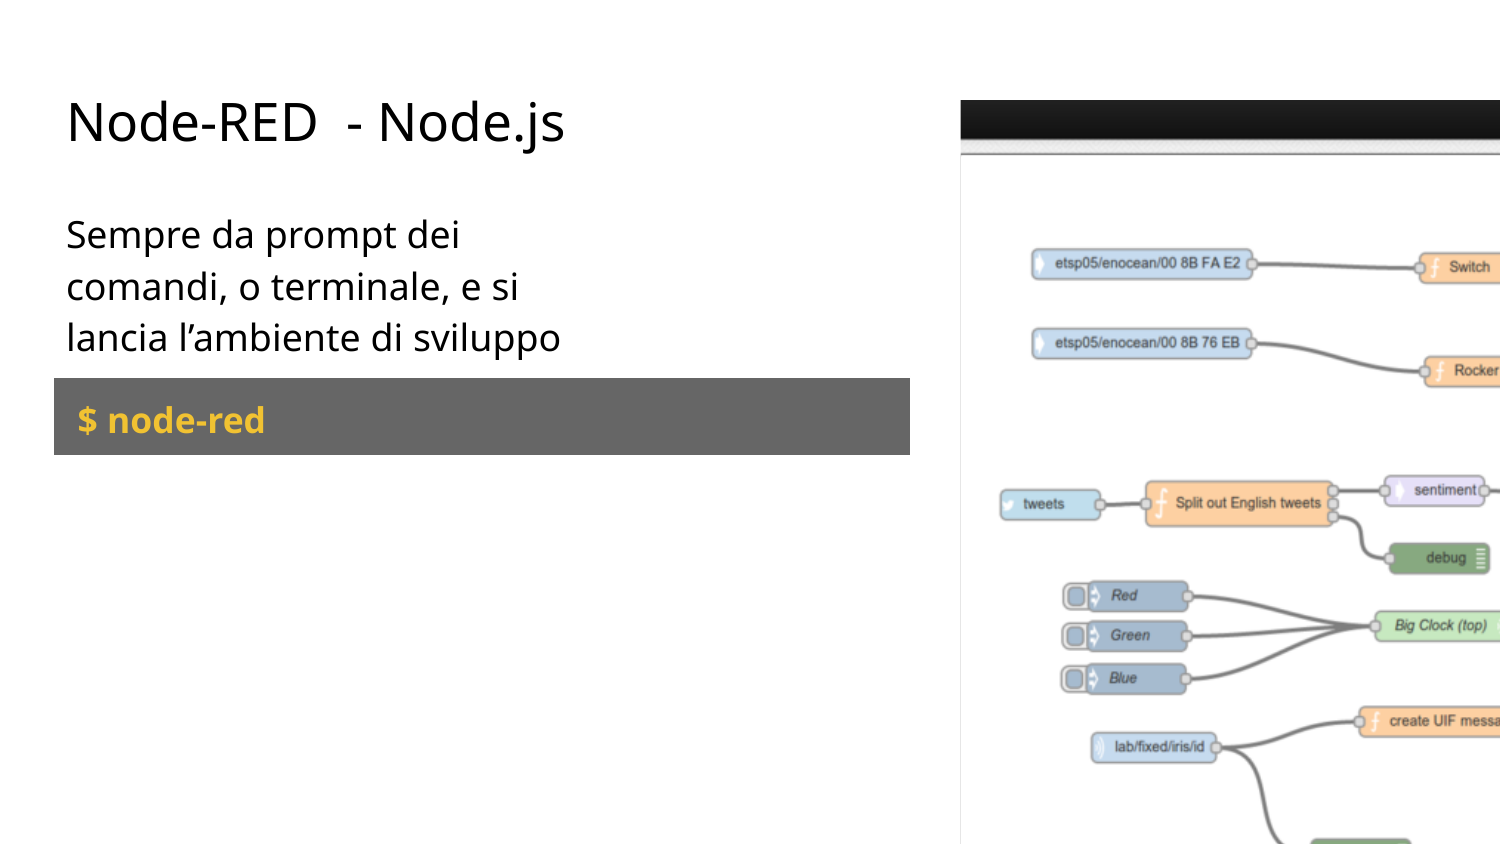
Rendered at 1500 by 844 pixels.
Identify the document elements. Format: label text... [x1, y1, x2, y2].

picture [960, 100, 1500, 844]
list Sempre da prompt dei comandi, o terminale, e si lancia l’ambiente di sviluppo [51, 189, 646, 750]
title Node-RED - Node.js [51, 72, 1449, 167]
text_box $ node-red [53, 376, 911, 456]
